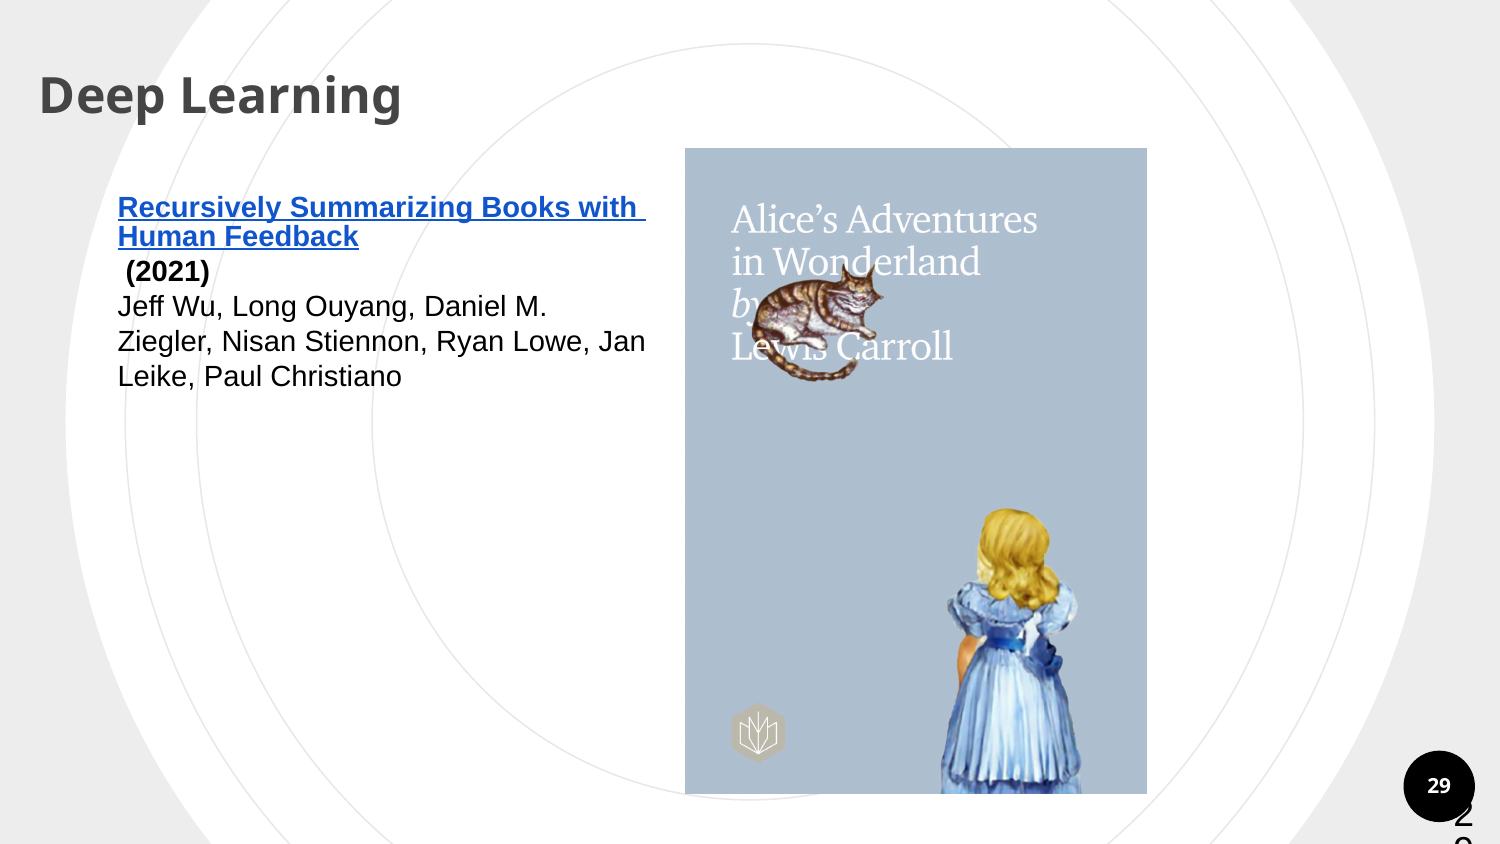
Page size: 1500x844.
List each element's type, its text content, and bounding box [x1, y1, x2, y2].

picture [685, 148, 1147, 794]
text_box Deep Learning [38, 39, 1461, 149]
text_box Recursively Summarizing Books with Human Feedback (2021) Jeff Wu, Long Ouyang, Daniel M. Ziegler, Nisan Stiennon, Ryan Lowe, Jan Leike, Paul Christiano [102, 173, 667, 379]
slide_number 1 [1403, 750, 1475, 823]
